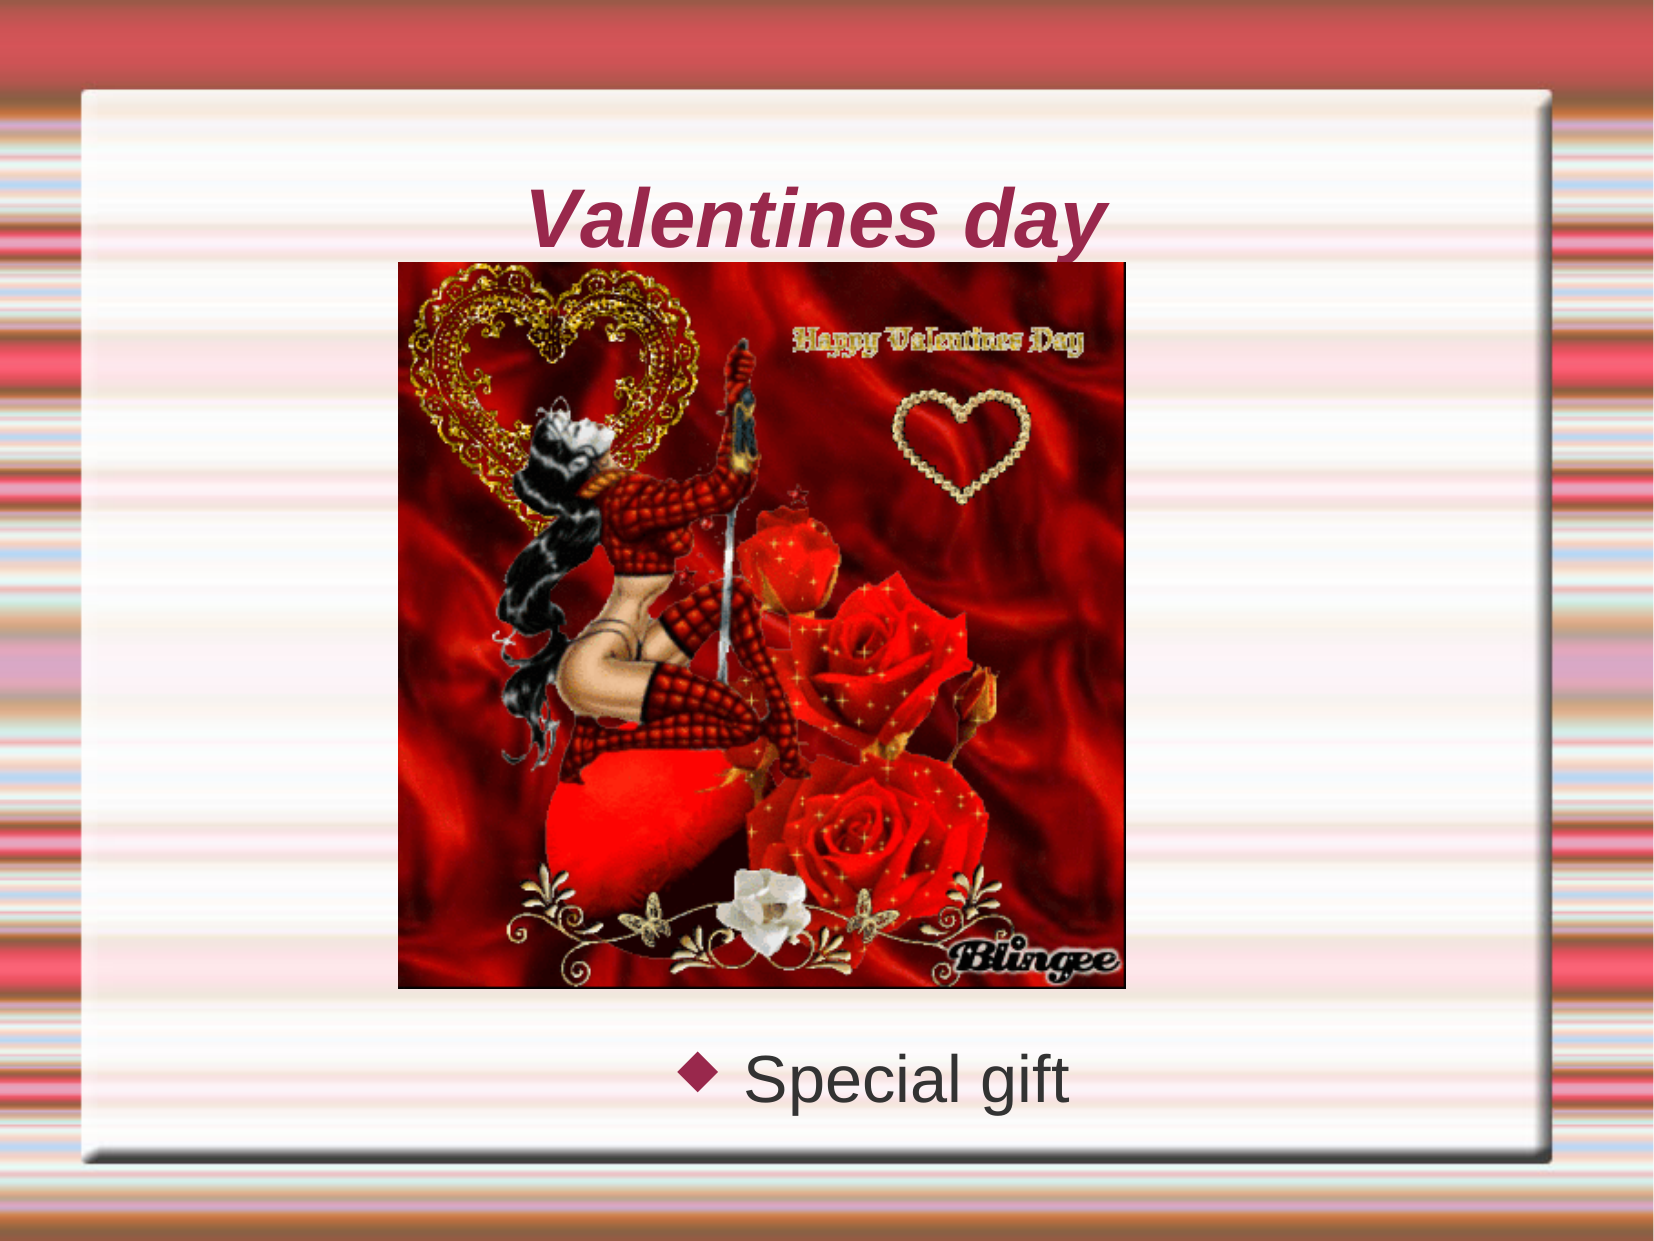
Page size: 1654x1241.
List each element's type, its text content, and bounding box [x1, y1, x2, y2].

title Valentines day [121, 114, 1534, 322]
picture [0, 0, 1654, 1241]
list Special gift [661, 1041, 1388, 1241]
